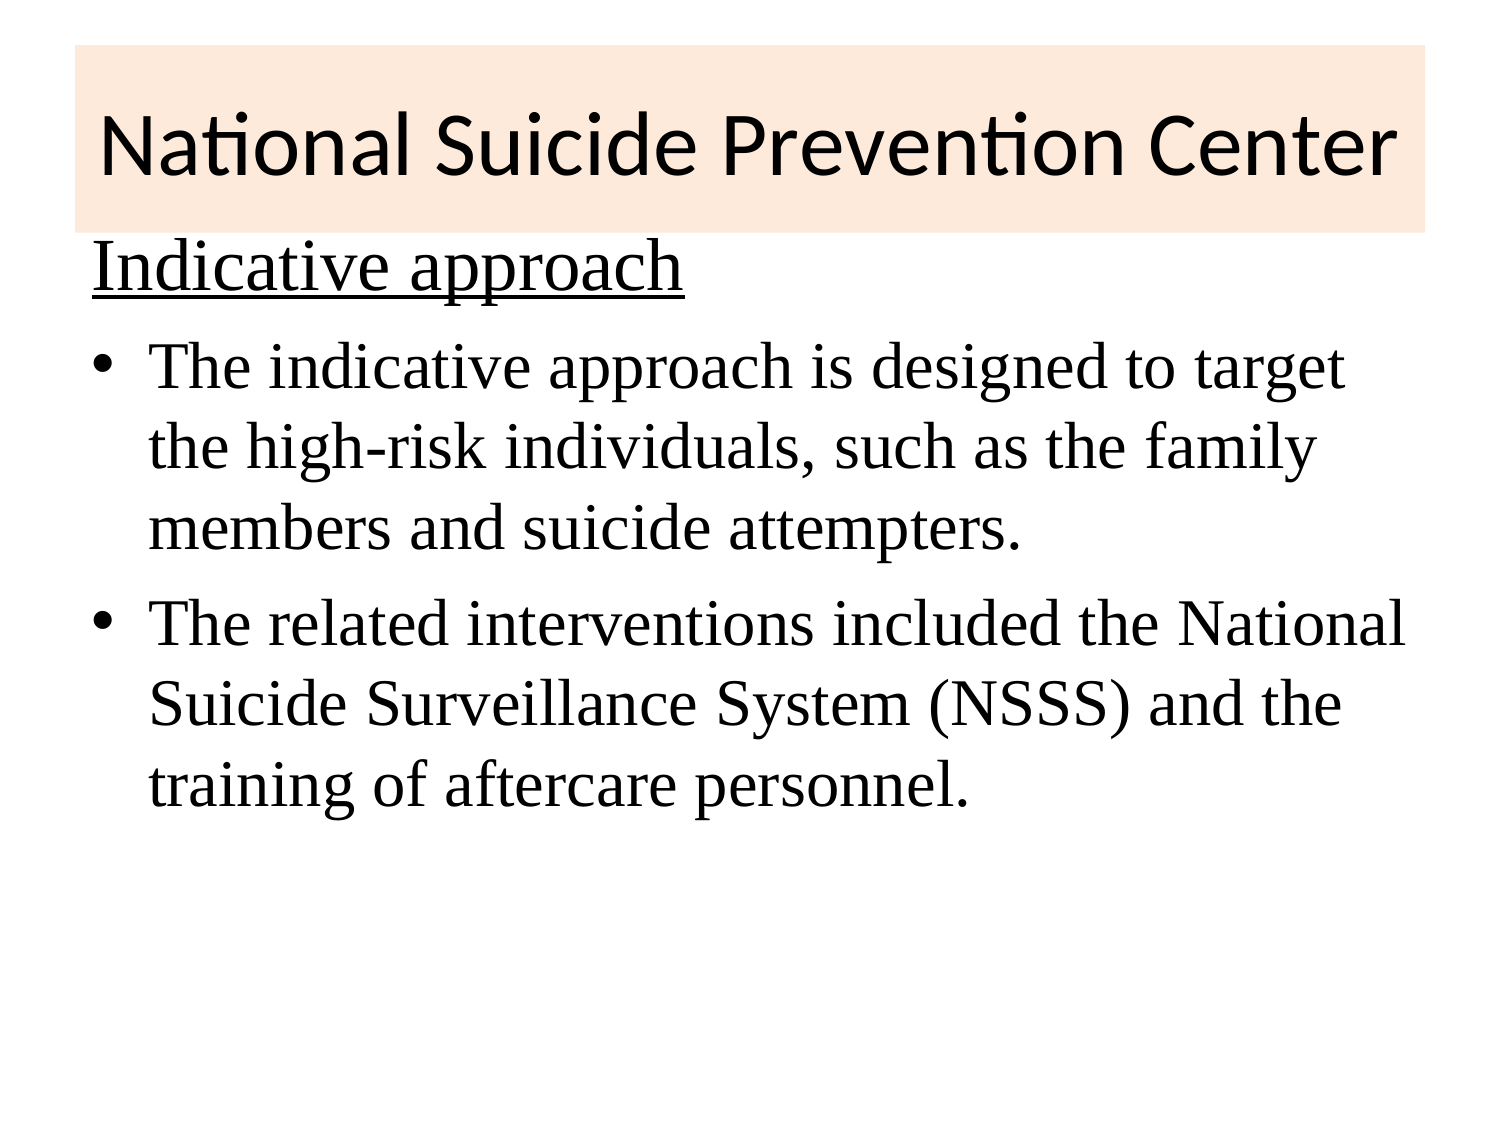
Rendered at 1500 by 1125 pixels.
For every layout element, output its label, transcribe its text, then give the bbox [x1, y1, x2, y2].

title National Suicide Prevention Center [75, 45, 1426, 233]
list Indicative approach The indicative approach is designed to target the high-risk individuals, such as the family members and suicide attempters. The related interventions included the National Suicide Surveillance System (NSSS) and the training of aftercare personnel. [76, 208, 1427, 951]
